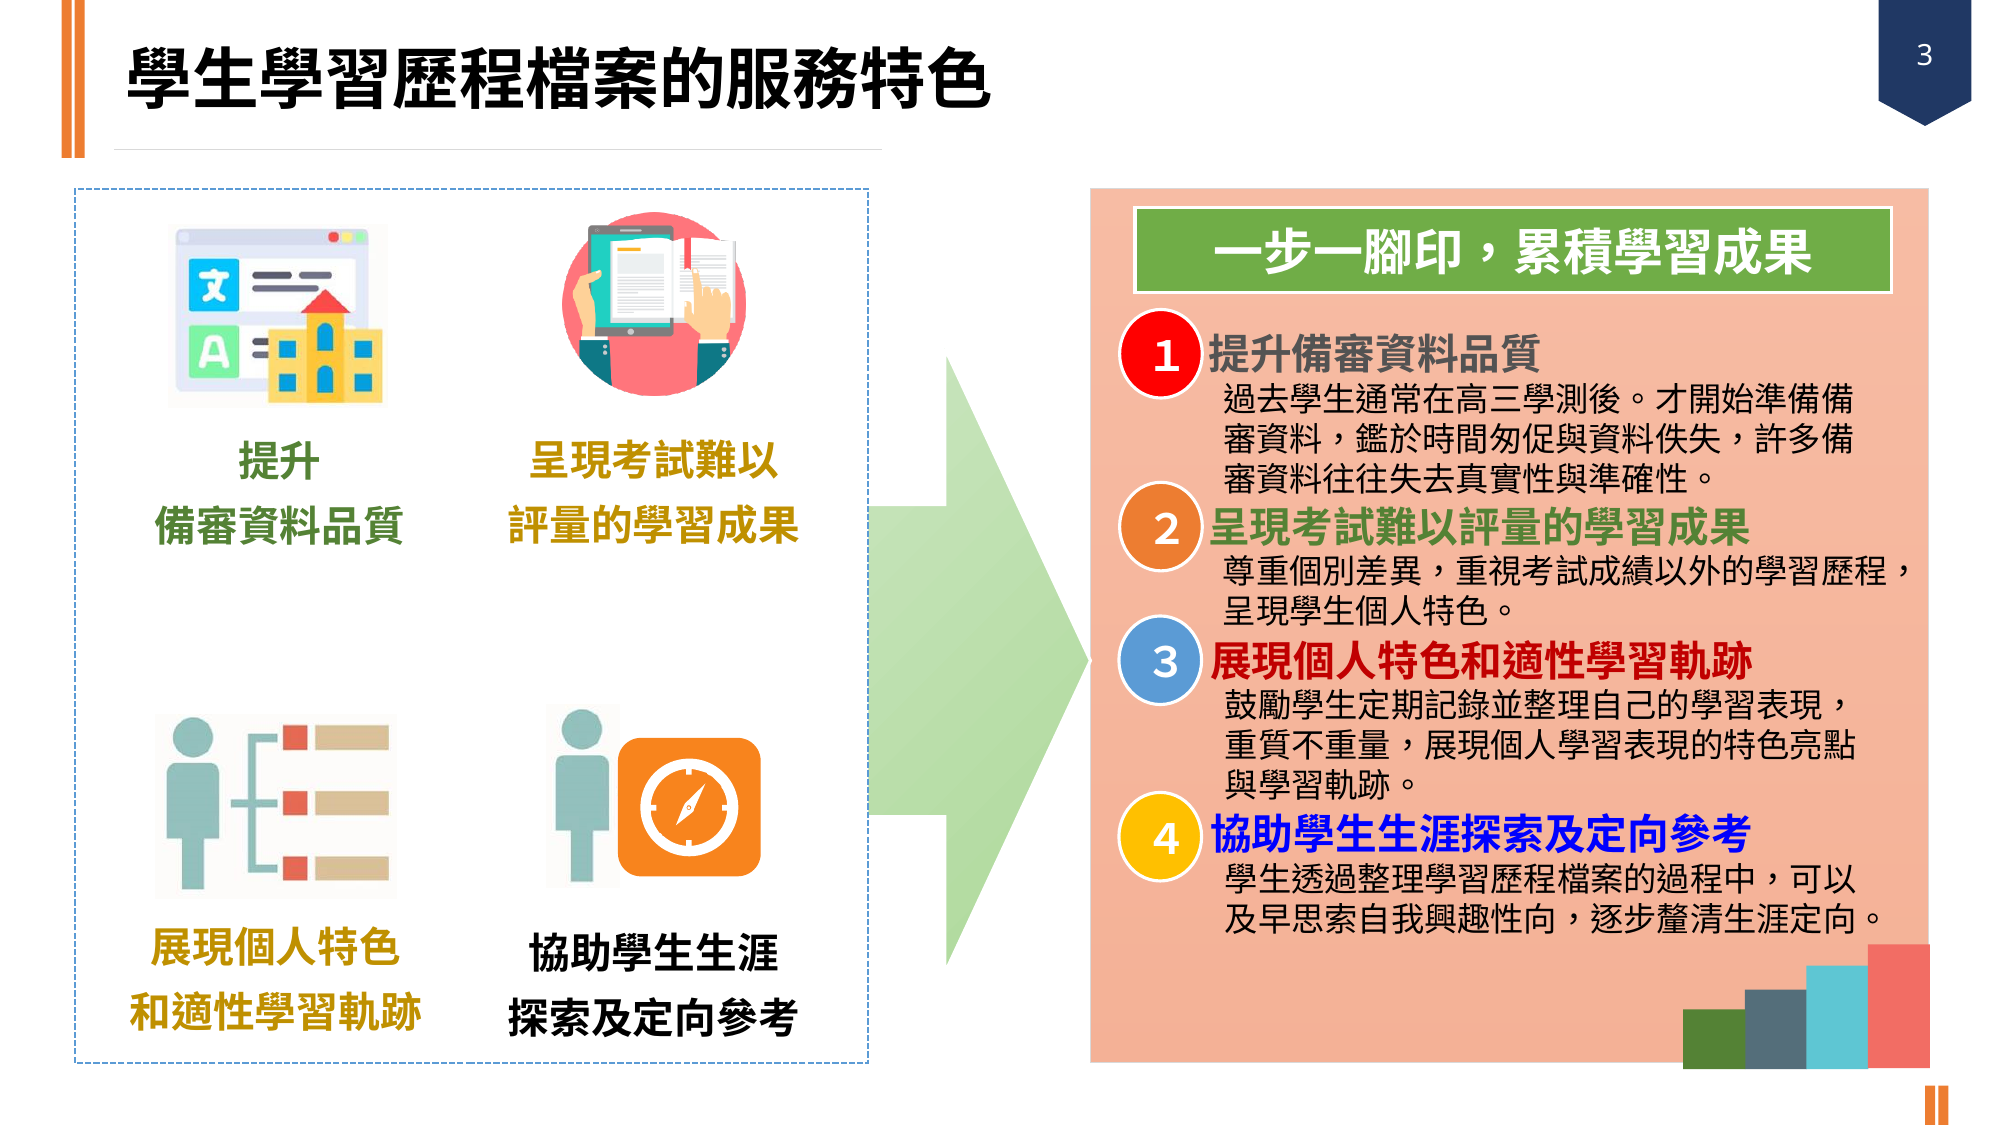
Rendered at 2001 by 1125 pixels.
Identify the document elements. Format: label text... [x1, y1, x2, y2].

text_box 協助學生生涯探索及定向參考 學生透過整理學習歷程檔案的過程中，可以及早思索自我興趣性向，逐步釐清生涯定向。 [1195, 800, 1894, 946]
picture [546, 704, 620, 888]
text_box [75, 188, 1930, 1070]
text_box 提升 備審資料品質 [139, 412, 420, 558]
list 學生學習歷程檔案的服務特色 [110, 38, 1412, 127]
picture [562, 212, 746, 396]
text_box 協助學生生涯 探索及定向參考 [492, 904, 815, 1050]
text_box 展現個人特色 和適性學習軌跡 [114, 898, 437, 1044]
picture [155, 714, 397, 898]
text_box １ [1119, 309, 1193, 399]
text_box ４ [1118, 792, 1195, 881]
text_box ２ [1119, 482, 1193, 571]
text_box 呈現考試難以 評量的學習成果 [492, 411, 815, 557]
text_box 一步一腳印，累積學習成果 [1135, 207, 1892, 293]
text_box 提升備審資料品質 過去學生通常在高三學測後。才開始準備備審資料，鑑於時間匆促與資料佚失，許多備審資料往往失去真實性與準確性。 [1193, 320, 1888, 493]
picture [168, 224, 388, 408]
text_box 展現個人特色和適性學習軌跡 鼓勵學生定期記錄並整理自己的學習表現，重質不重量，展現個人學習表現的特色亮點與學習軌跡。 [1195, 626, 1892, 800]
text_box ３ [1118, 615, 1195, 705]
text_box 呈現考試難以評量的學習成果 尊重個別差異，重視考試成績以外的學習歷程，呈現學生個人特色。 [1193, 493, 1912, 638]
